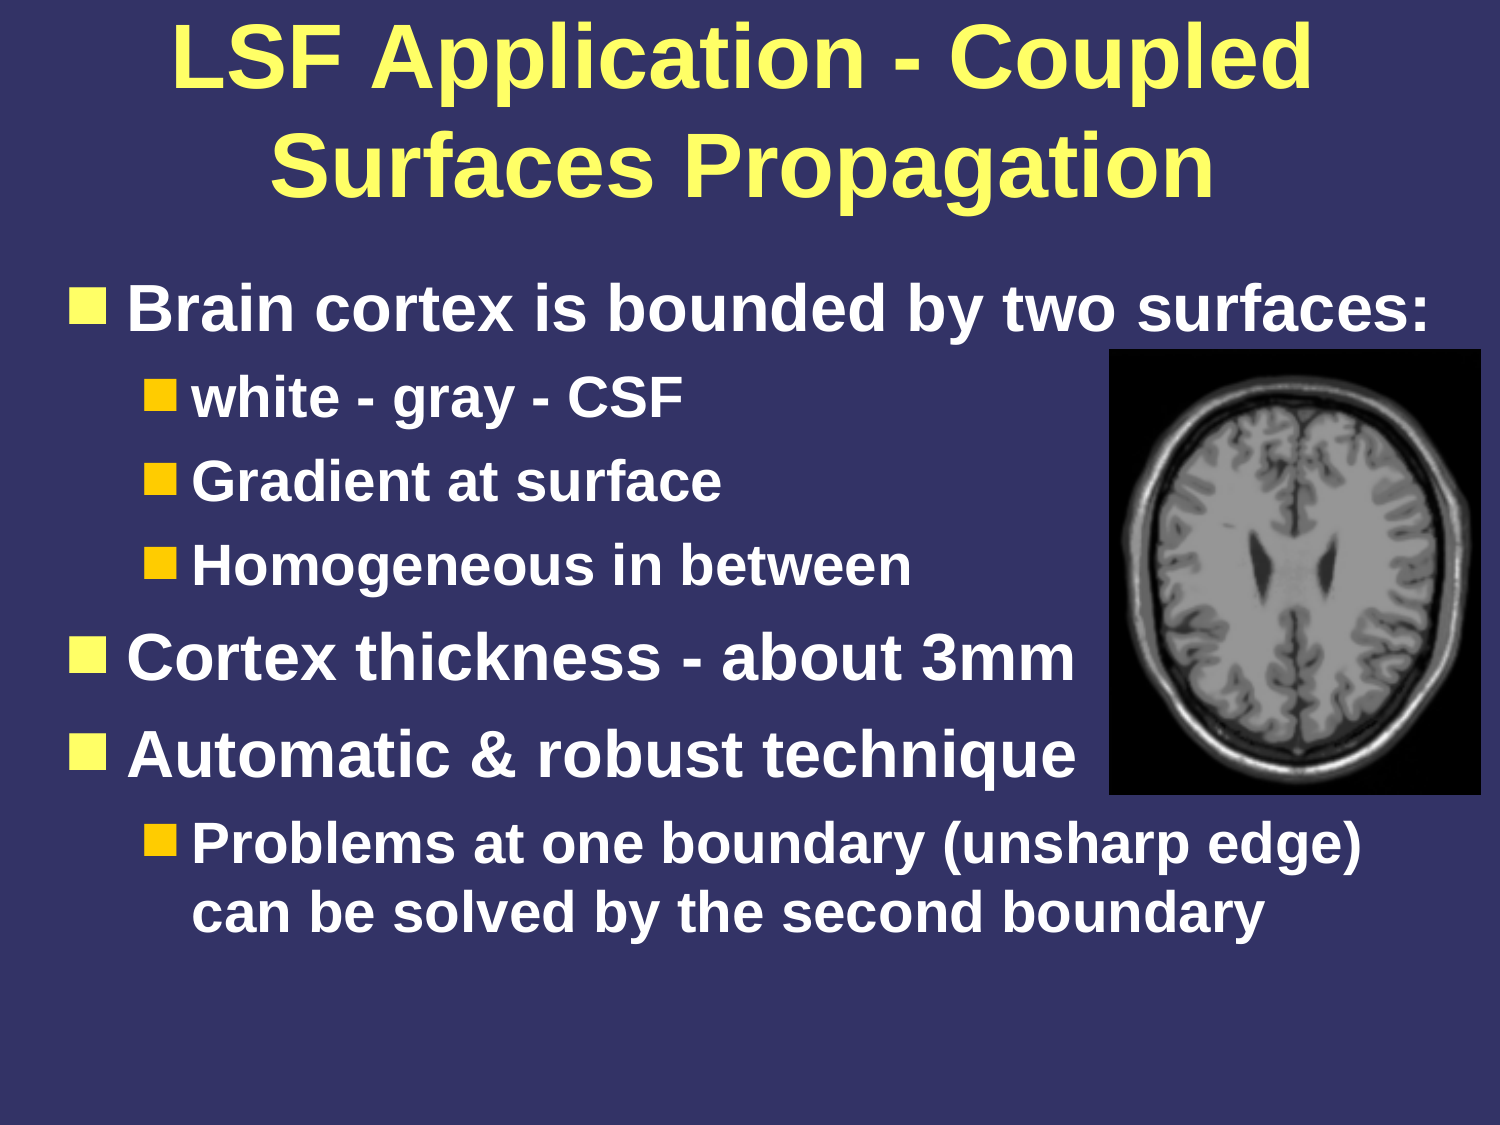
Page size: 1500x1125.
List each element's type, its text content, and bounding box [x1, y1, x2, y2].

list Brain cortex is bounded by two surfaces: white - gray - CSF Gradient at surface Homogeneous in between Cortex thickness - about 3mm Automatic & robust technique Problems at one boundary (unsharp edge) can be solved by the second boundary [54, 258, 1462, 1024]
title LSF Application - Coupled Surfaces Propagation [99, 0, 1388, 225]
picture [1109, 349, 1481, 795]
